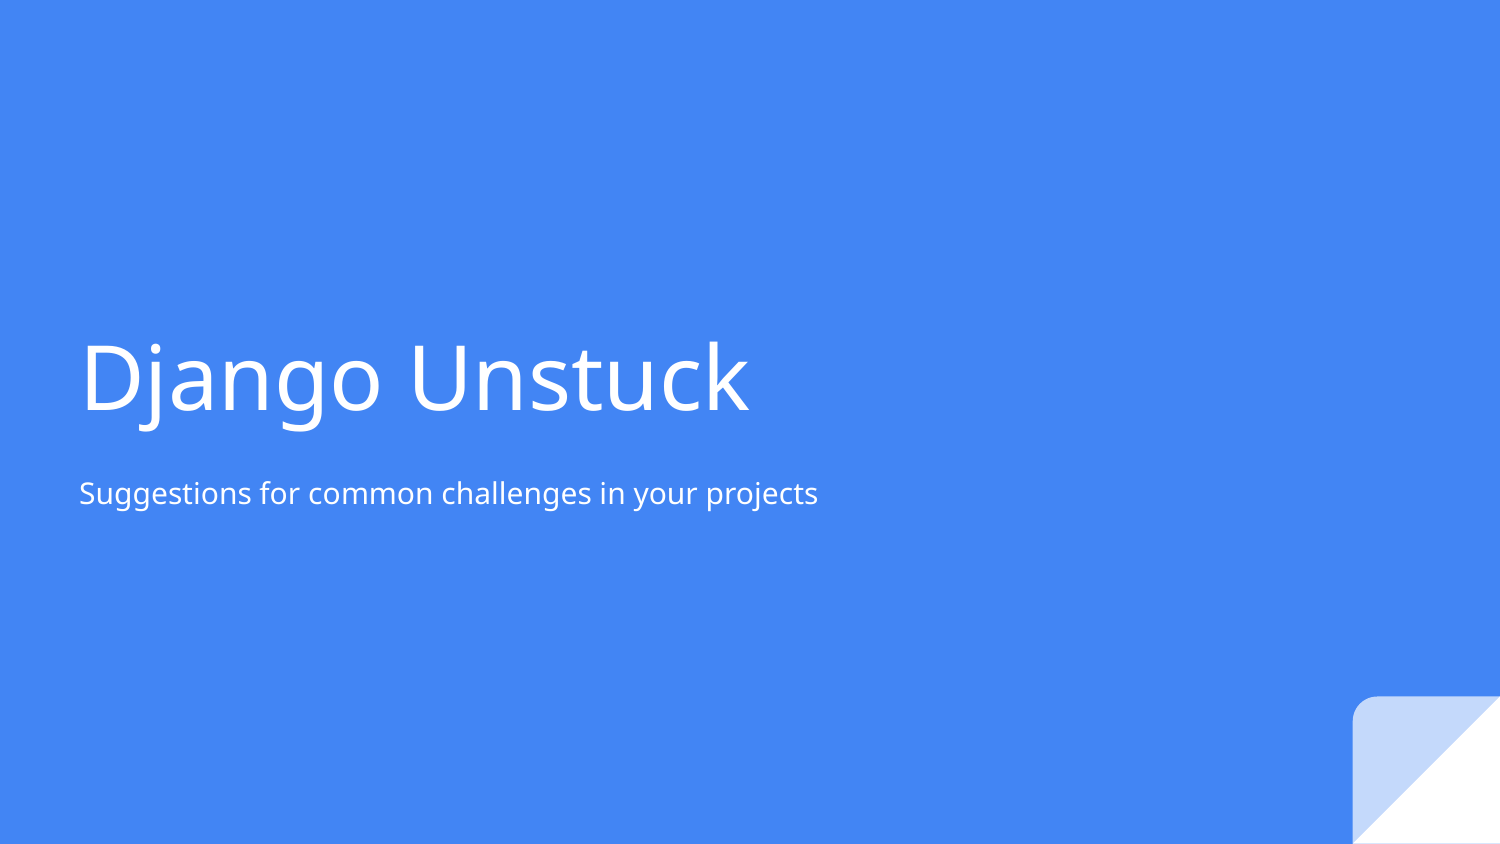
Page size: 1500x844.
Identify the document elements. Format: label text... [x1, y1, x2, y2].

title Django Unstuck [64, 298, 1413, 452]
subtitle Suggestions for common challenges in your projects [64, 457, 1413, 529]
